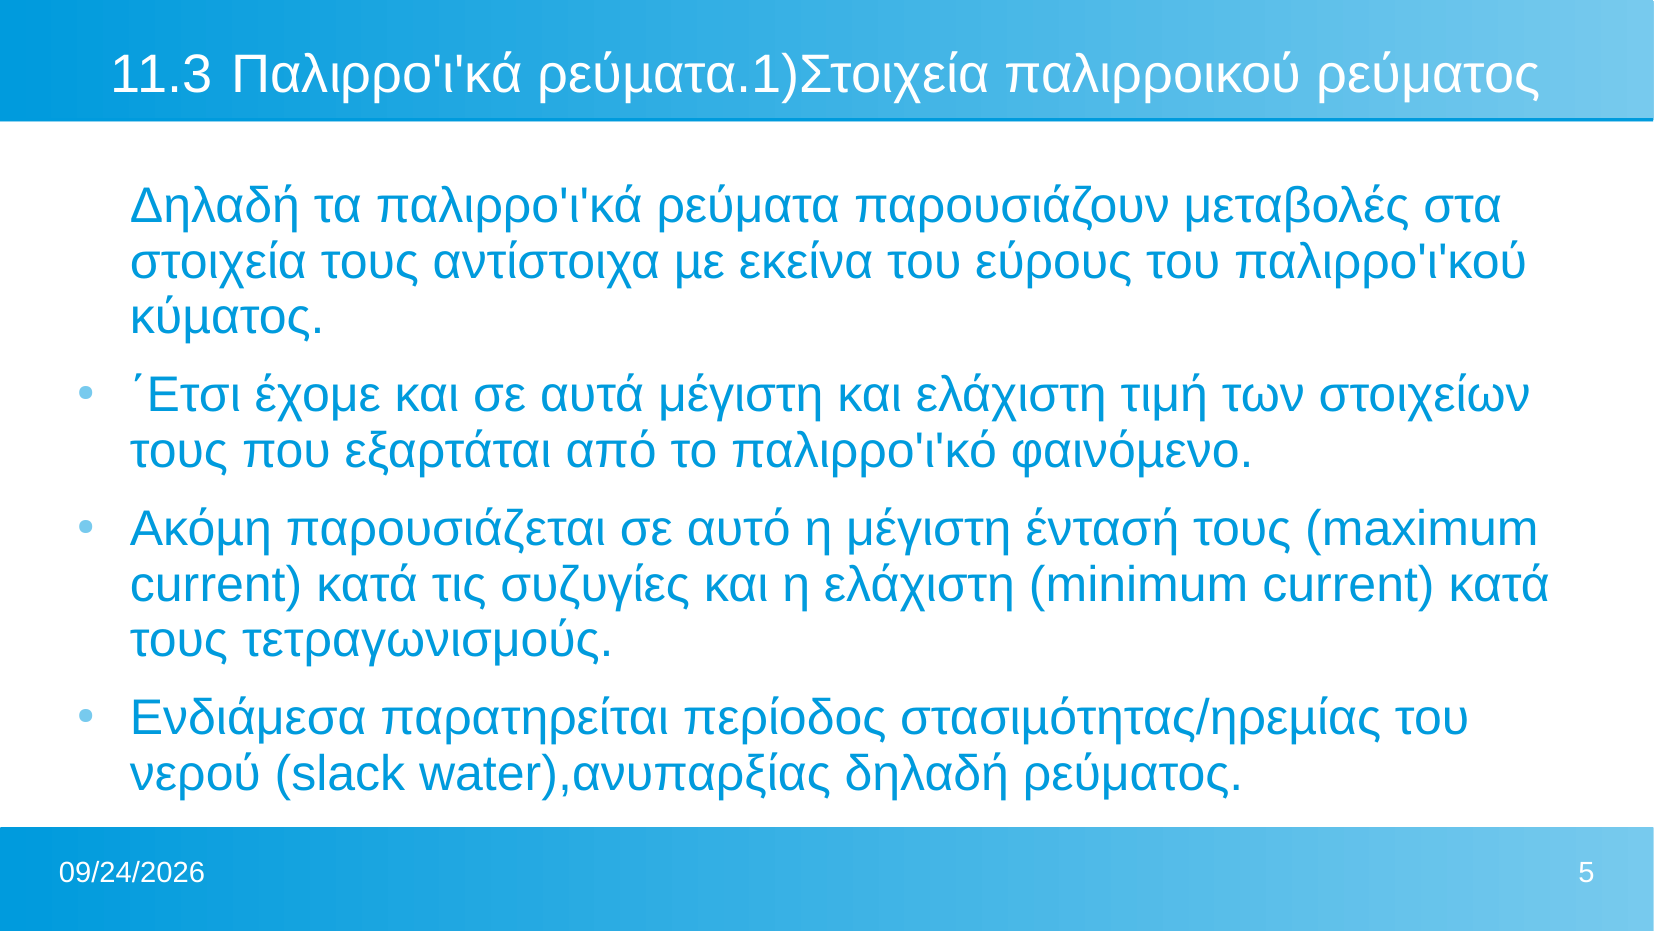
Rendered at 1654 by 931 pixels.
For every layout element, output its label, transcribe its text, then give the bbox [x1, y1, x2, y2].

title 11.3 Παλιρρο'ι'κά ρεύµατα.1)Στοιχεία παλιρροικού ρεύματος [59, 29, 1595, 108]
list Δηλαδή τα παλιρρο'ι'κά ρεύματα παρουσιάζουν μεταβολές στα στοιχεία τους αντίστοιχα µε εκείνα του εύρους του παλιρρο'ι'κού κύµατος. ΄Ετσι έχομε και σε αυτά μέγιστη και ελάχιστη τιμή των στοιχείων τους που εξαρτάται από το παλιρρο'ι'κό φαινόµενο. Ακόµη παρουσιάζεται σε αυτό η μέγιστη έντασή τους (maximum current) κατά τις συζυγίες και η ελάχιστη (minimum current) κατά τους τετραγωνισμούς. Ενδιάμεσα παρατηρείται περίοδος στασιµότητας/ηρεµίας του νερού (slack water),ανυπαρξίας δηλαδή ρεύματος. [59, 177, 1595, 768]
